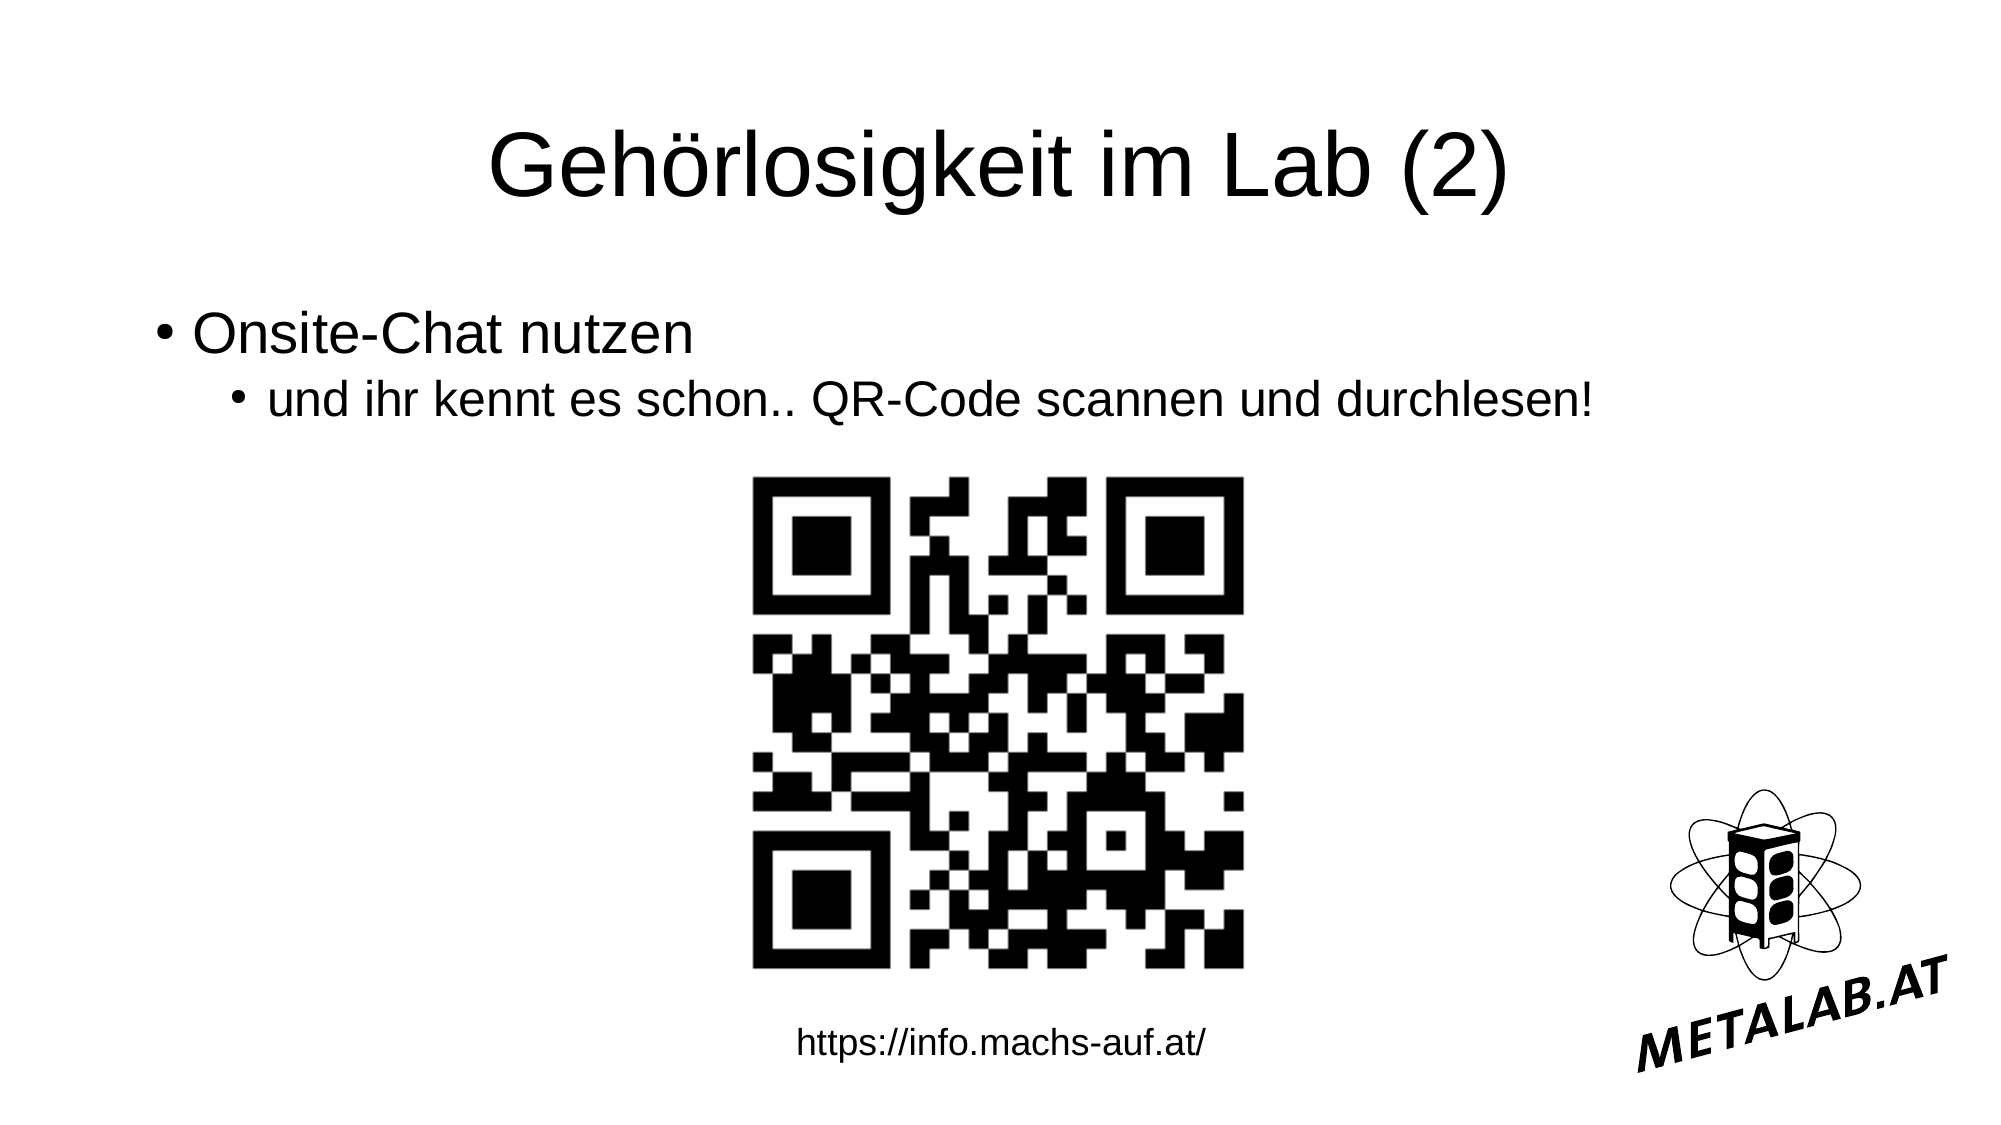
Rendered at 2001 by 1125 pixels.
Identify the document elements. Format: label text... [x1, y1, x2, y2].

text_box https://info.machs-auf.at/ [625, 1013, 1378, 1074]
picture [734, 458, 1266, 991]
list Onsite-Chat nutzen und ihr kennt es schon.. QR-Code scannen und durchlesen! [137, 299, 1863, 1014]
title Gehörlosigkeit im Lab (2) [137, 59, 1863, 278]
